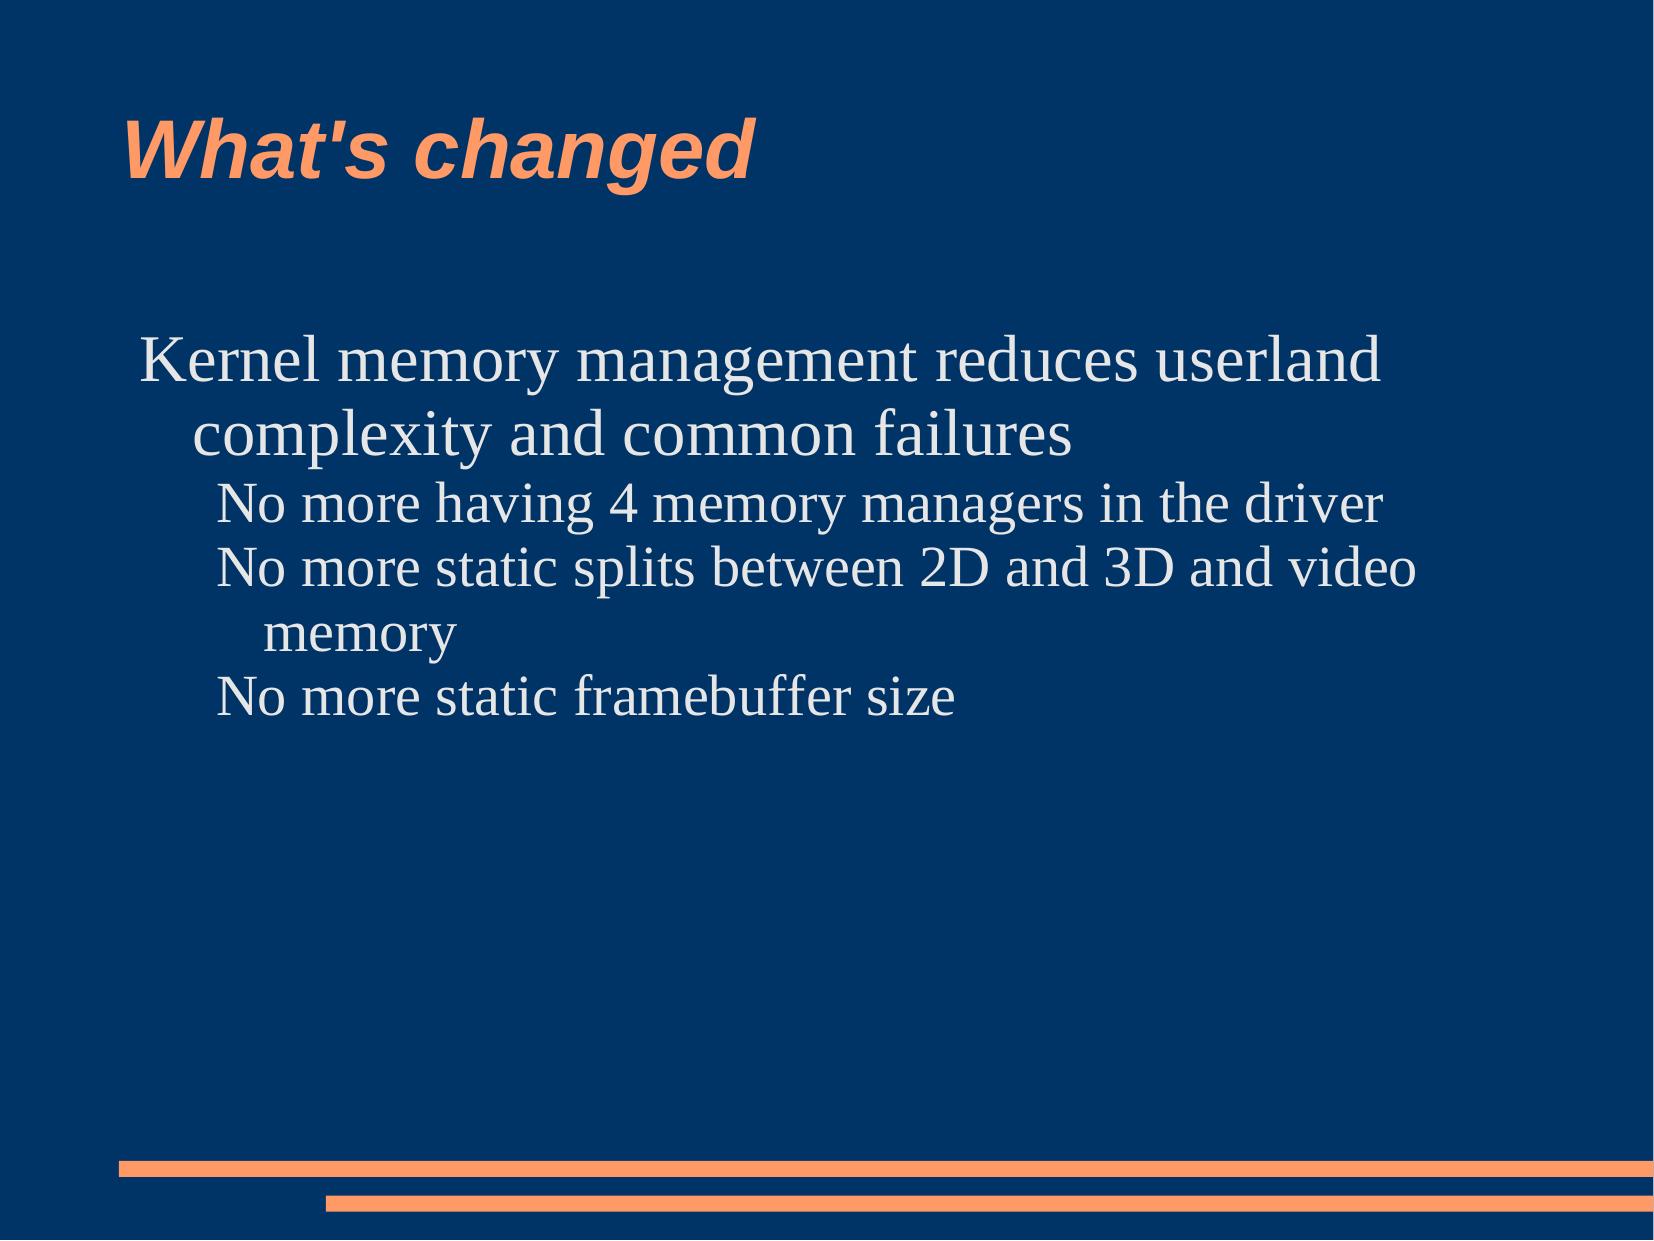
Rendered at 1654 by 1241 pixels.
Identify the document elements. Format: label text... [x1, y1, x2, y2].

title What's changed [121, 53, 1534, 247]
list Kernel memory management reduces userland complexity and common failures No more having 4 memory managers in the driver No more static splits between 2D and 3D and video memory No more static framebuffer size [121, 322, 1561, 1118]
